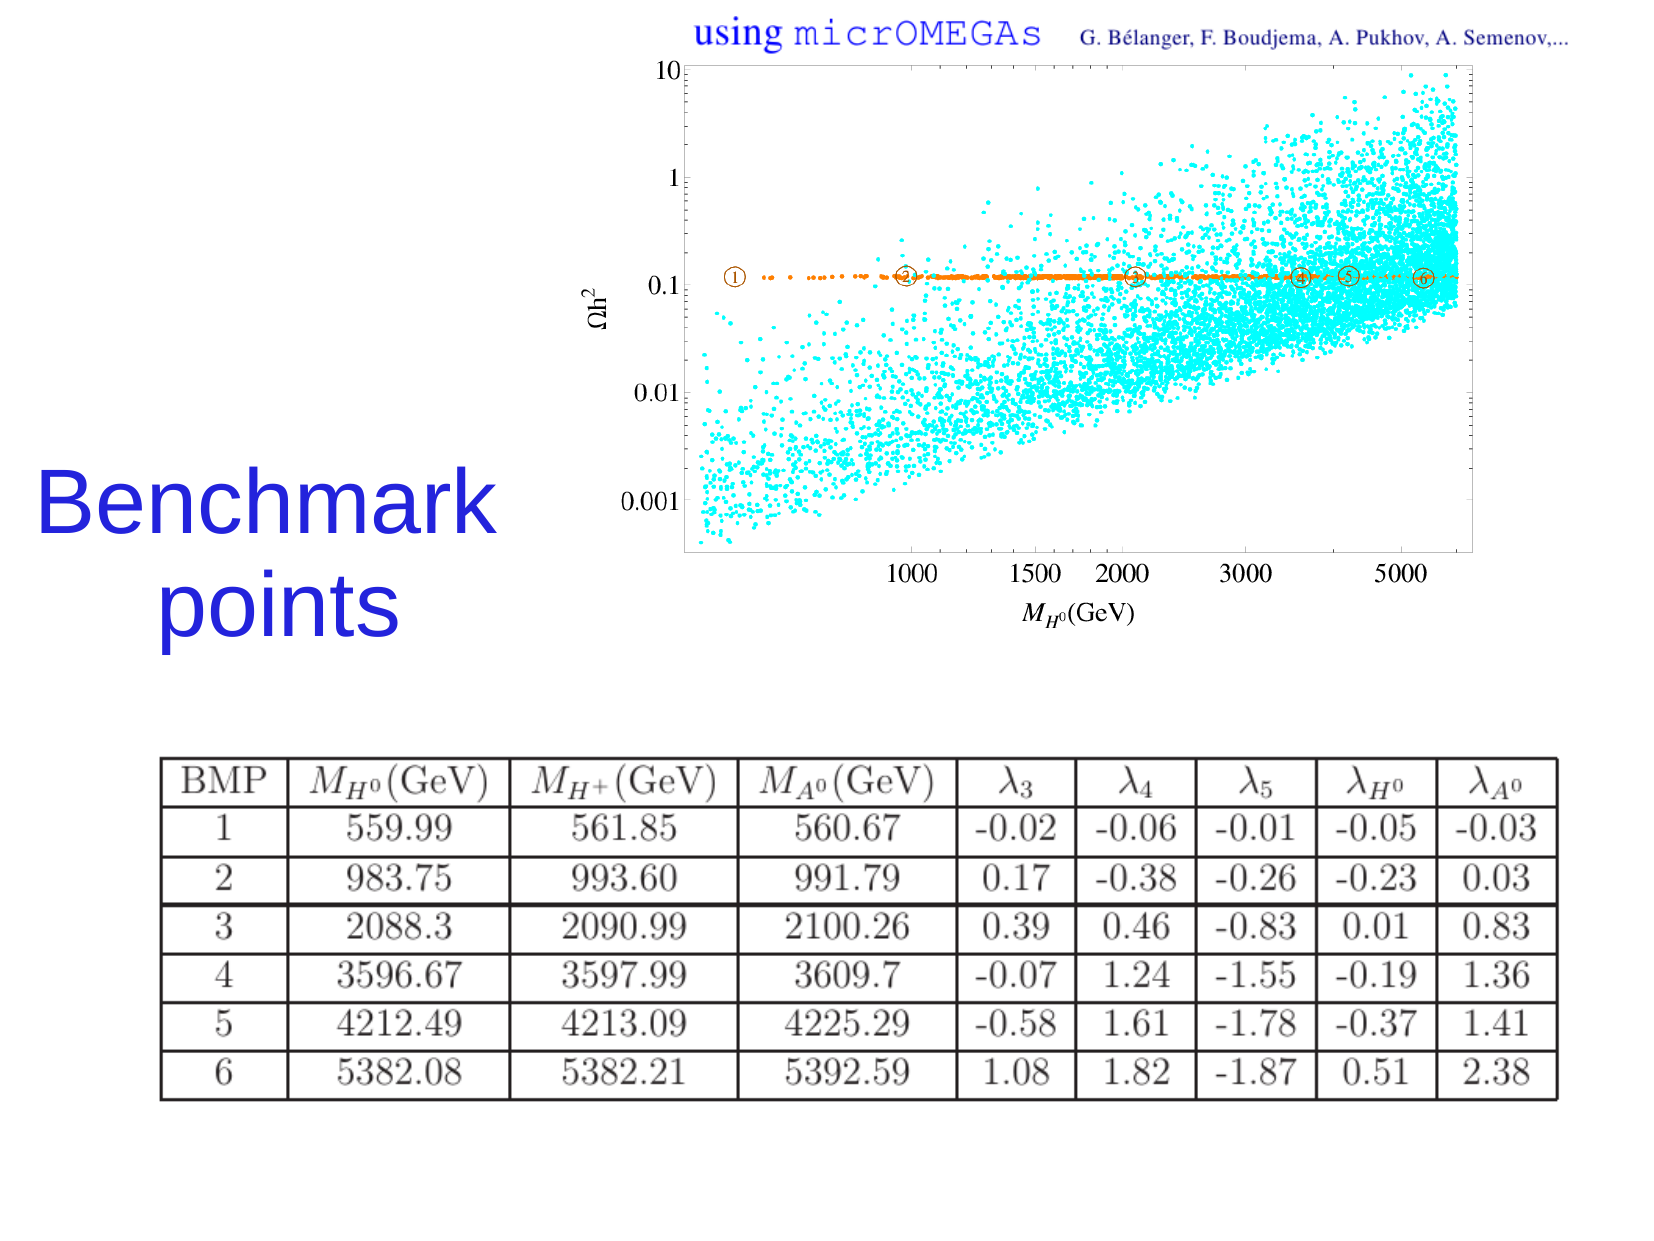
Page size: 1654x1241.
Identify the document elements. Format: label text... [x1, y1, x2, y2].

picture [124, 740, 1606, 1126]
picture [580, 6, 1588, 628]
title Benchmark points [0, 449, 1011, 657]
